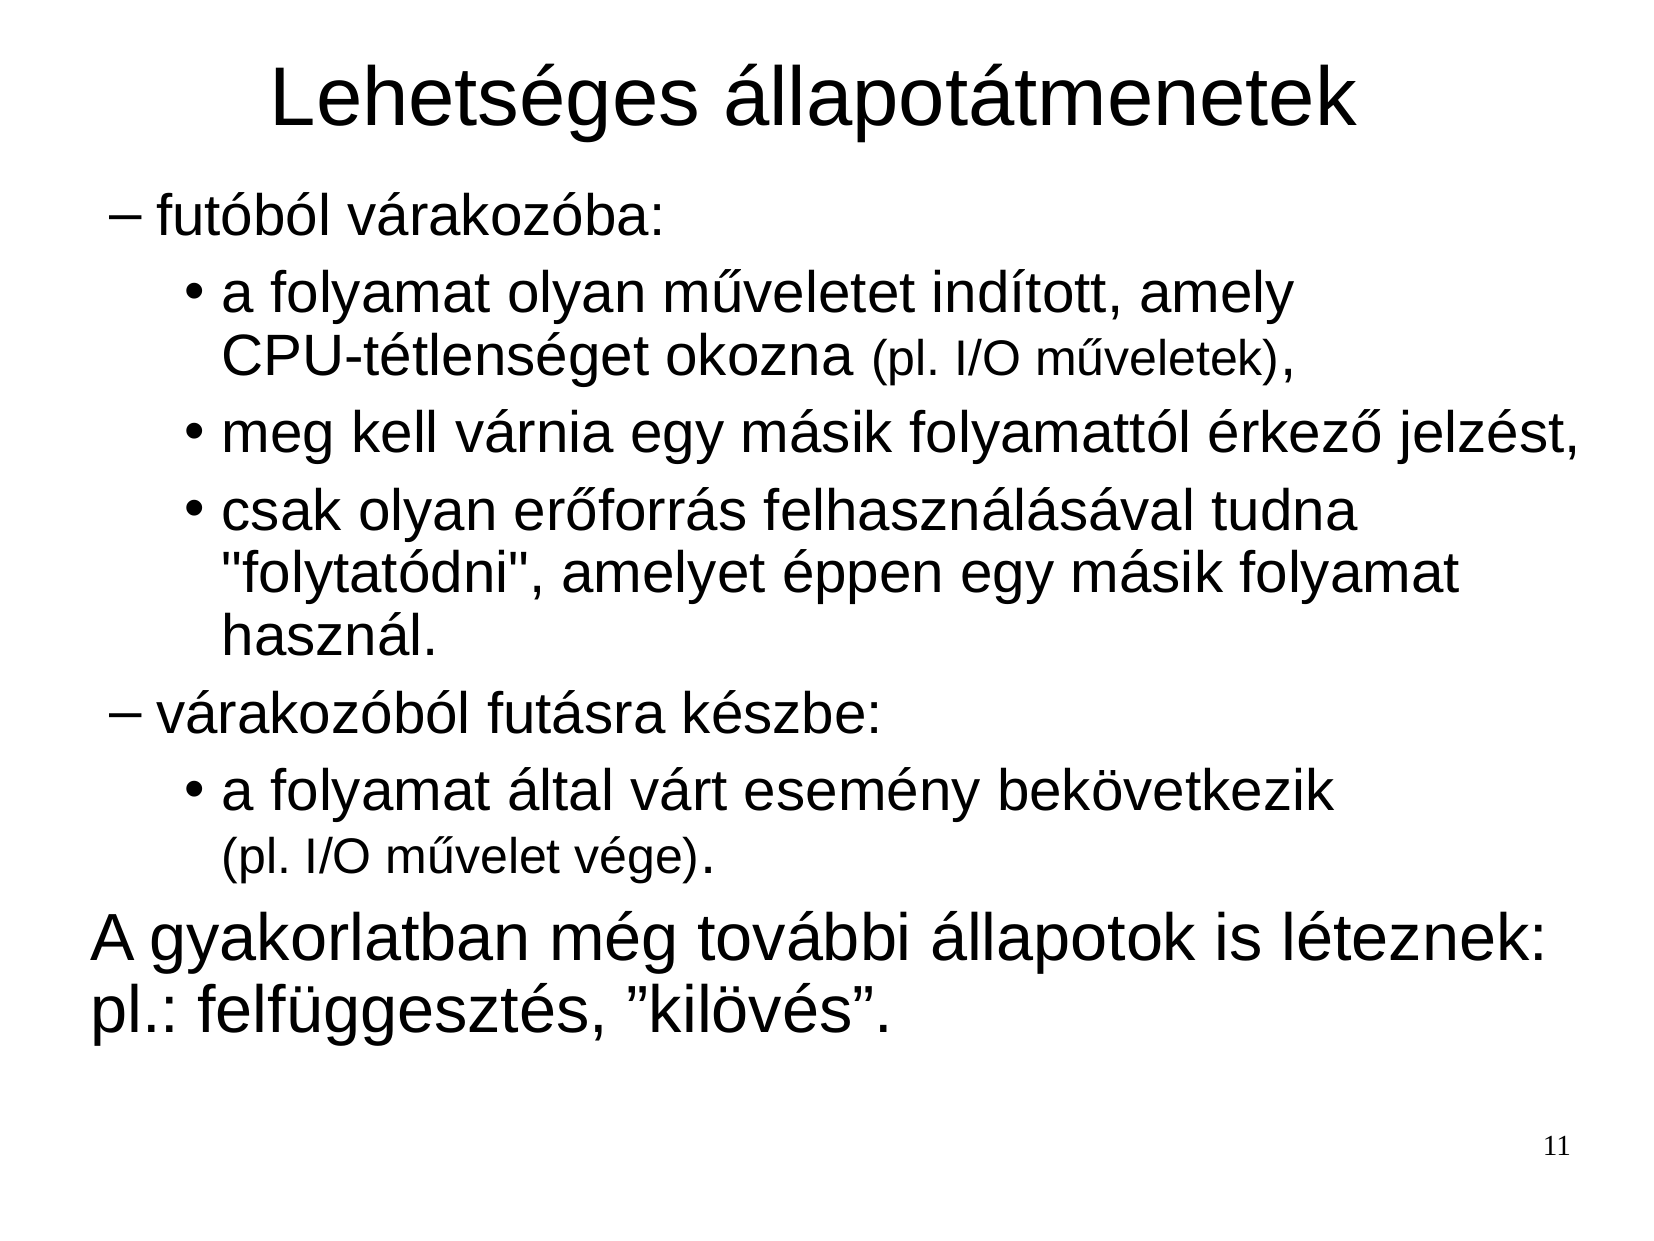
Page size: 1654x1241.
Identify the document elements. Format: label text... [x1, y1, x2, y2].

list futóból várakozóba: a folyamat olyan műveletet indított, amely CPU-tétlenséget okozna (pl. I/O műveletek), meg kell várnia egy másik folyamattól érkező jelzést, csak olyan erőforrás felhasználásával tudna "folytatódni", amelyet éppen egy másik folyamat használ. várakozóból futásra készbe: a folyamat által várt esemény bekövetkezik (pl. I/O művelet vége). A gyakorlatban még további állapotok is léteznek: pl.: felfüggesztés, ”kilövés”. [19, 177, 1622, 1220]
title Lehetséges állapotátmenetek [136, 20, 1491, 165]
